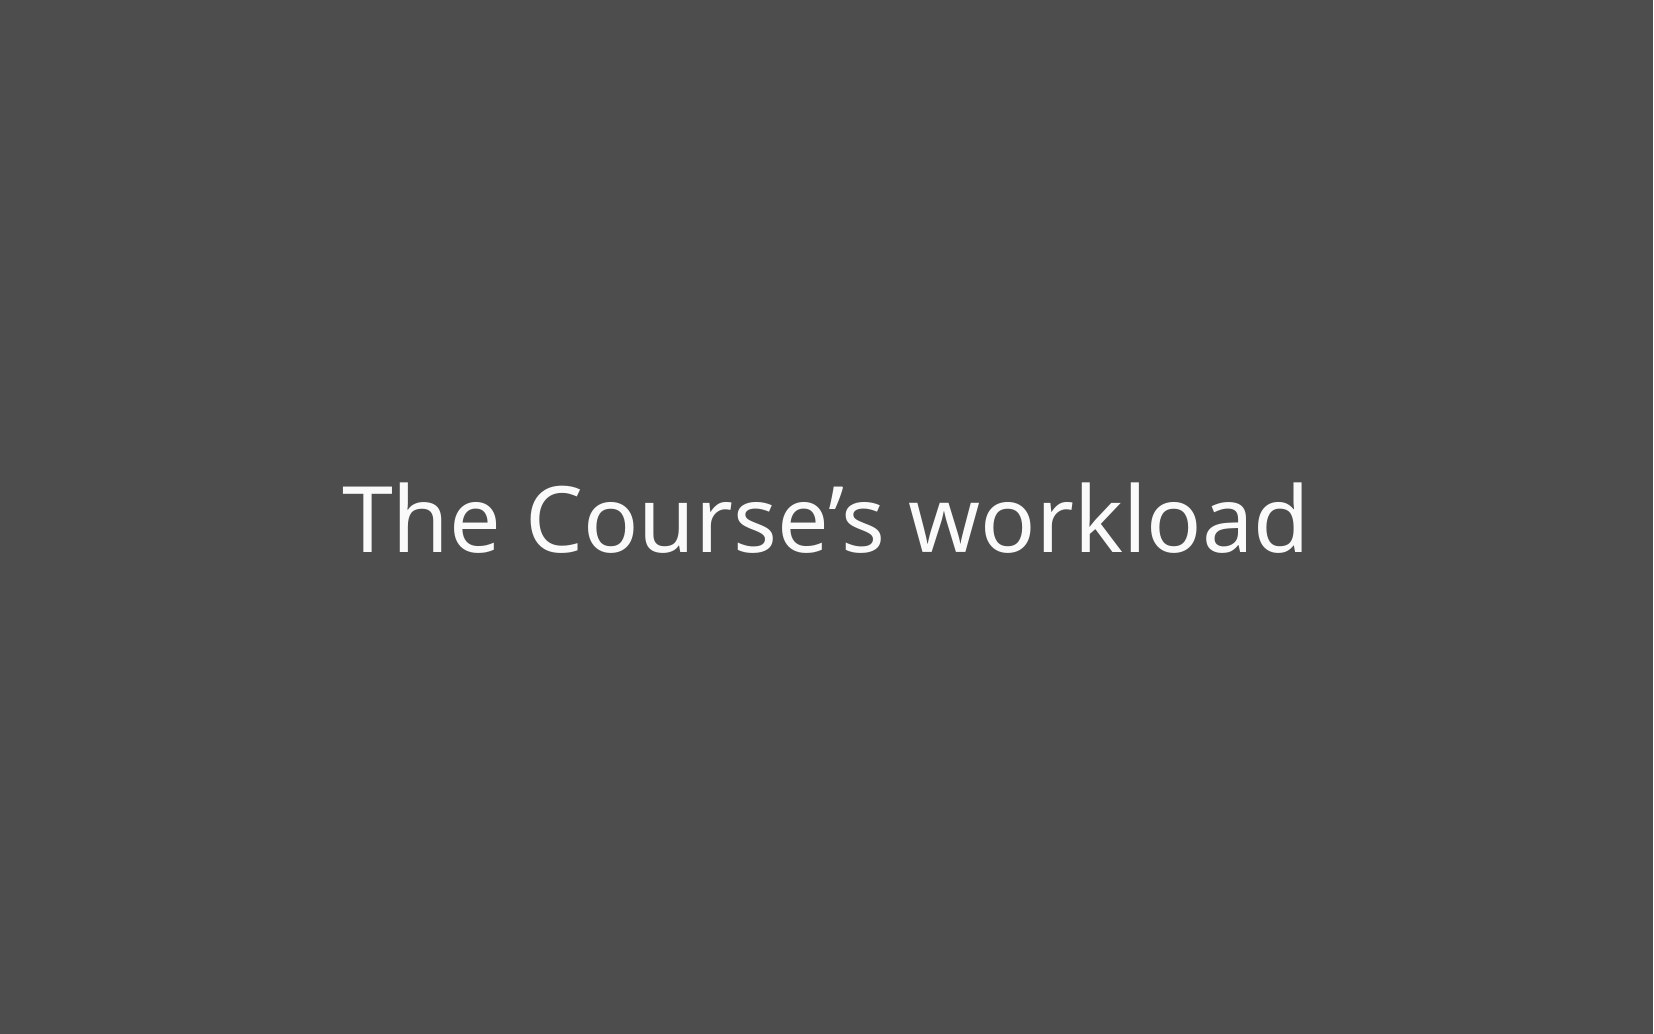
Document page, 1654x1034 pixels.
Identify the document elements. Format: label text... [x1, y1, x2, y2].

title The Course’s workload [0, 0, 1653, 1034]
